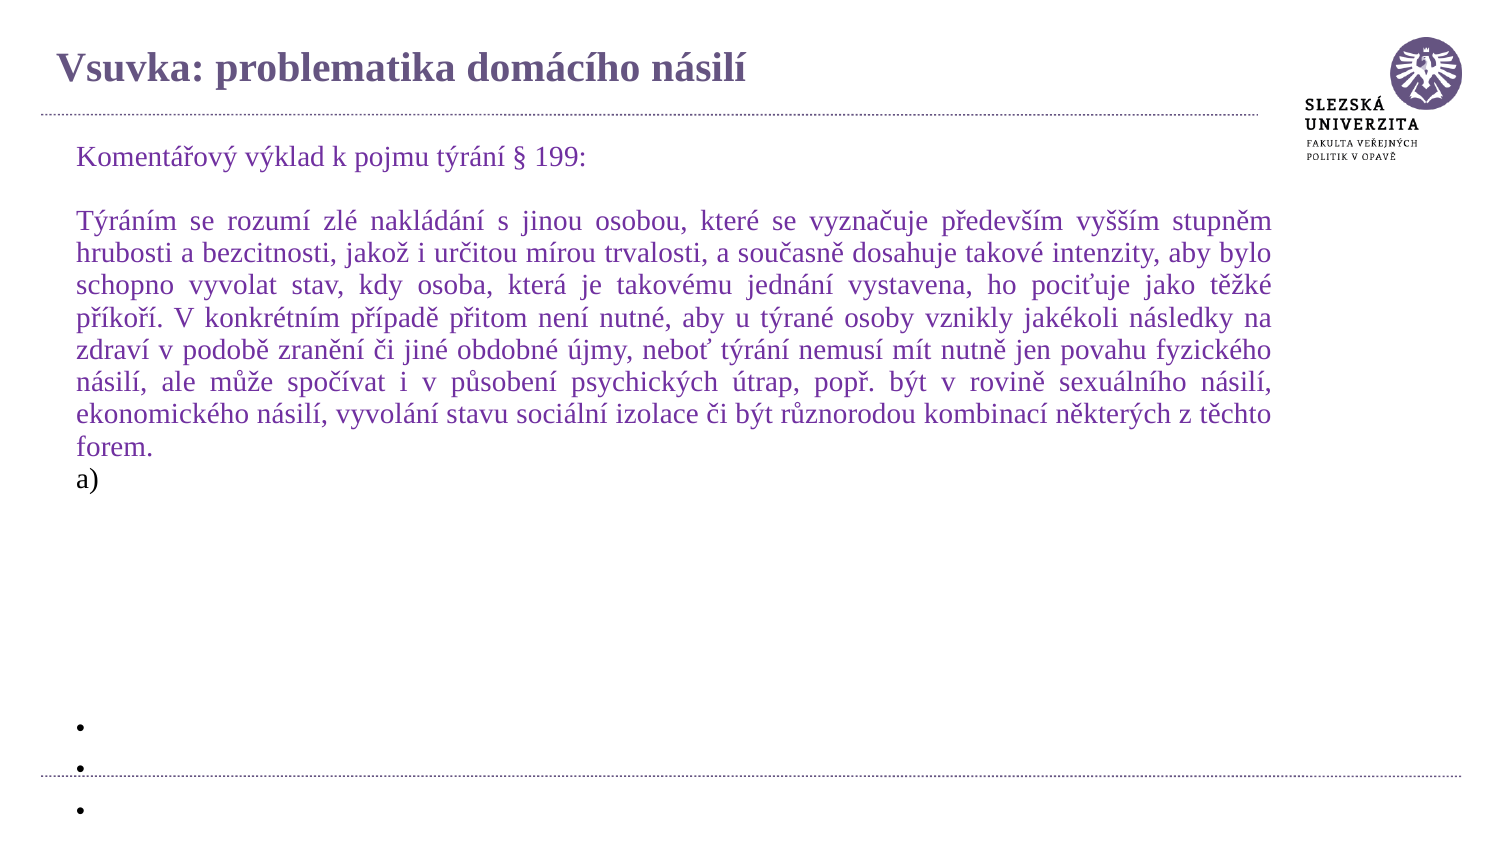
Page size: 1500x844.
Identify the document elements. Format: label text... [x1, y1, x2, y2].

title Vsuvka: problematika domácího násilí [41, 32, 1220, 116]
text_box Komentářový výklad k pojmu týrání § 199: Týráním se rozumí zlé nakládání s jinou osobou, které se vyznačuje především vyšším stupněm hrubosti a bezcitnosti, jakož i určitou mírou trvalosti, a současně dosahuje takové intenzity, aby bylo schopno vyvolat stav, kdy osoba, která je takovému jednání vystavena, ho pociťuje jako těžké příkoří. V konkrétním případě přitom není nutné, aby u týrané osoby vznikly jakékoli následky na zdraví v podobě zranění či jiné obdobné újmy, neboť týrání nemusí mít nutně jen povahu fyzického násilí, ale může spočívat i v působení psychických útrap, popř. být v rovině sexuálního násilí, ekonomického násilí, vyvolání stavu sociální izolace či být různorodou kombinací některých z těchto forem. [61, 132, 1289, 812]
